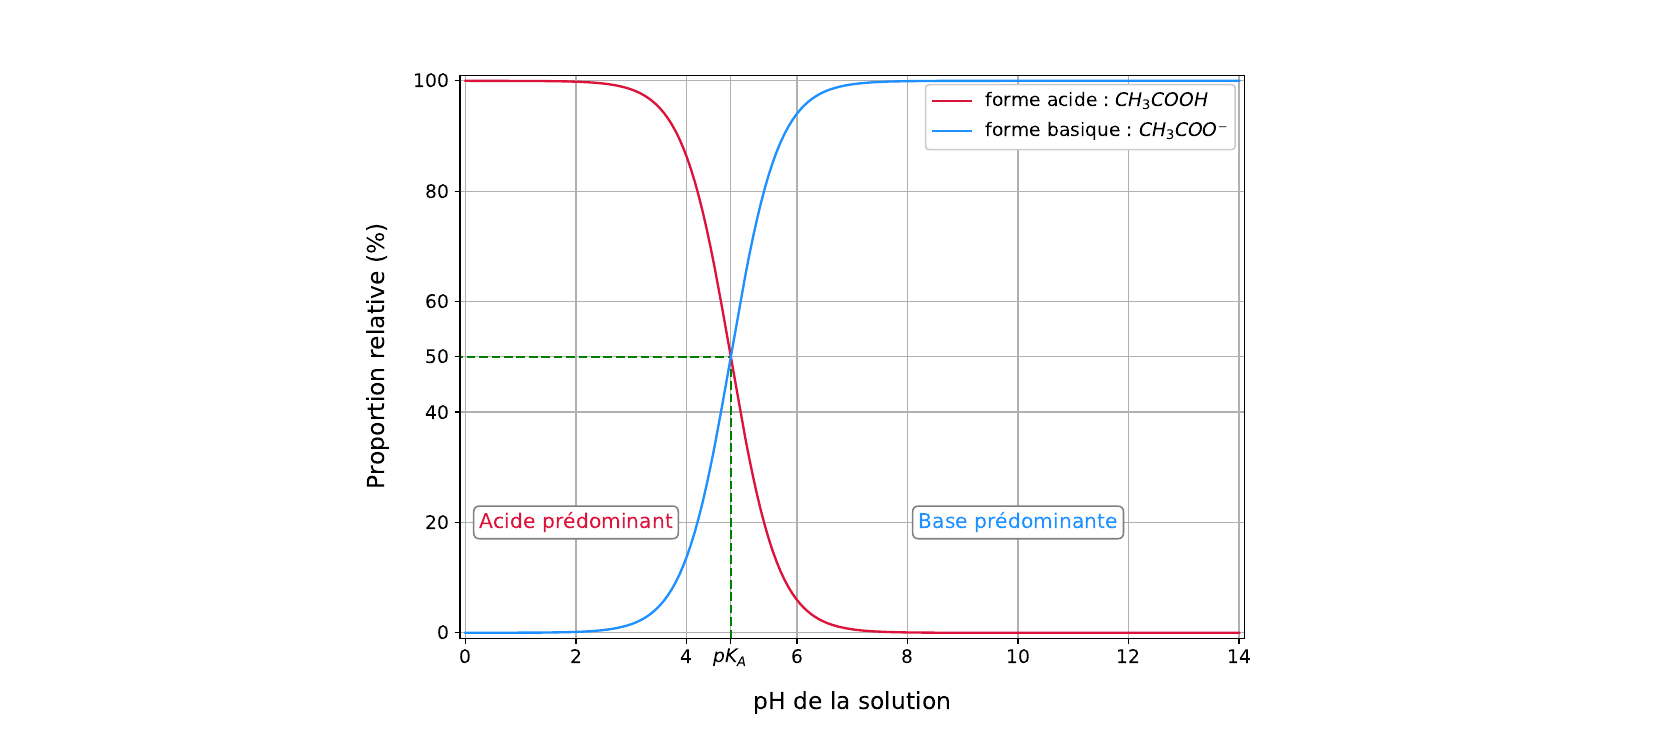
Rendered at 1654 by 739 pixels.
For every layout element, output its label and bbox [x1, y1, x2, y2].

picture [333, 0, 1346, 719]
